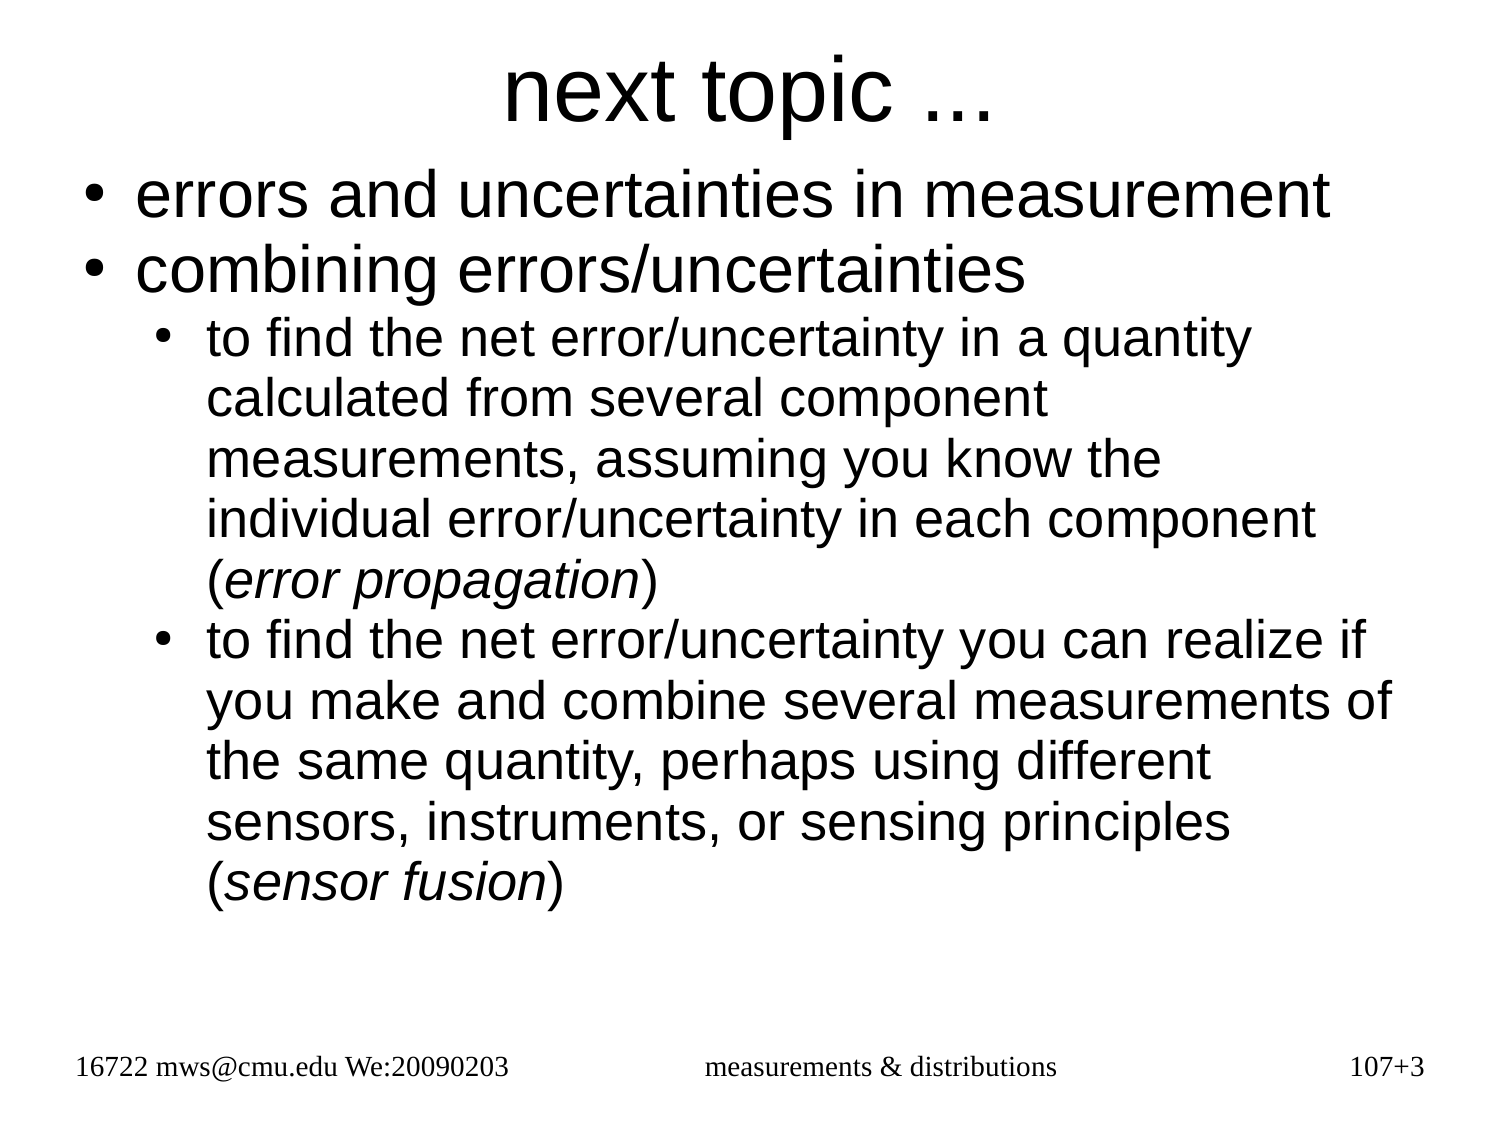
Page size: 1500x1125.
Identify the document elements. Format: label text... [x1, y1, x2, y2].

title next topic ... [112, 29, 1388, 149]
list errors and uncertainties in measurement combining errors/uncertainties to find the net error/uncertainty in a quantity calculated from several component measurements, assuming you know the individual error/uncertainty in each component (error propagation) to find the net error/uncertainty you can realize if you make and combine several measurements of the same quantity, perhaps using different sensors, instruments, or sensing principles (sensor fusion) [49, 149, 1413, 976]
